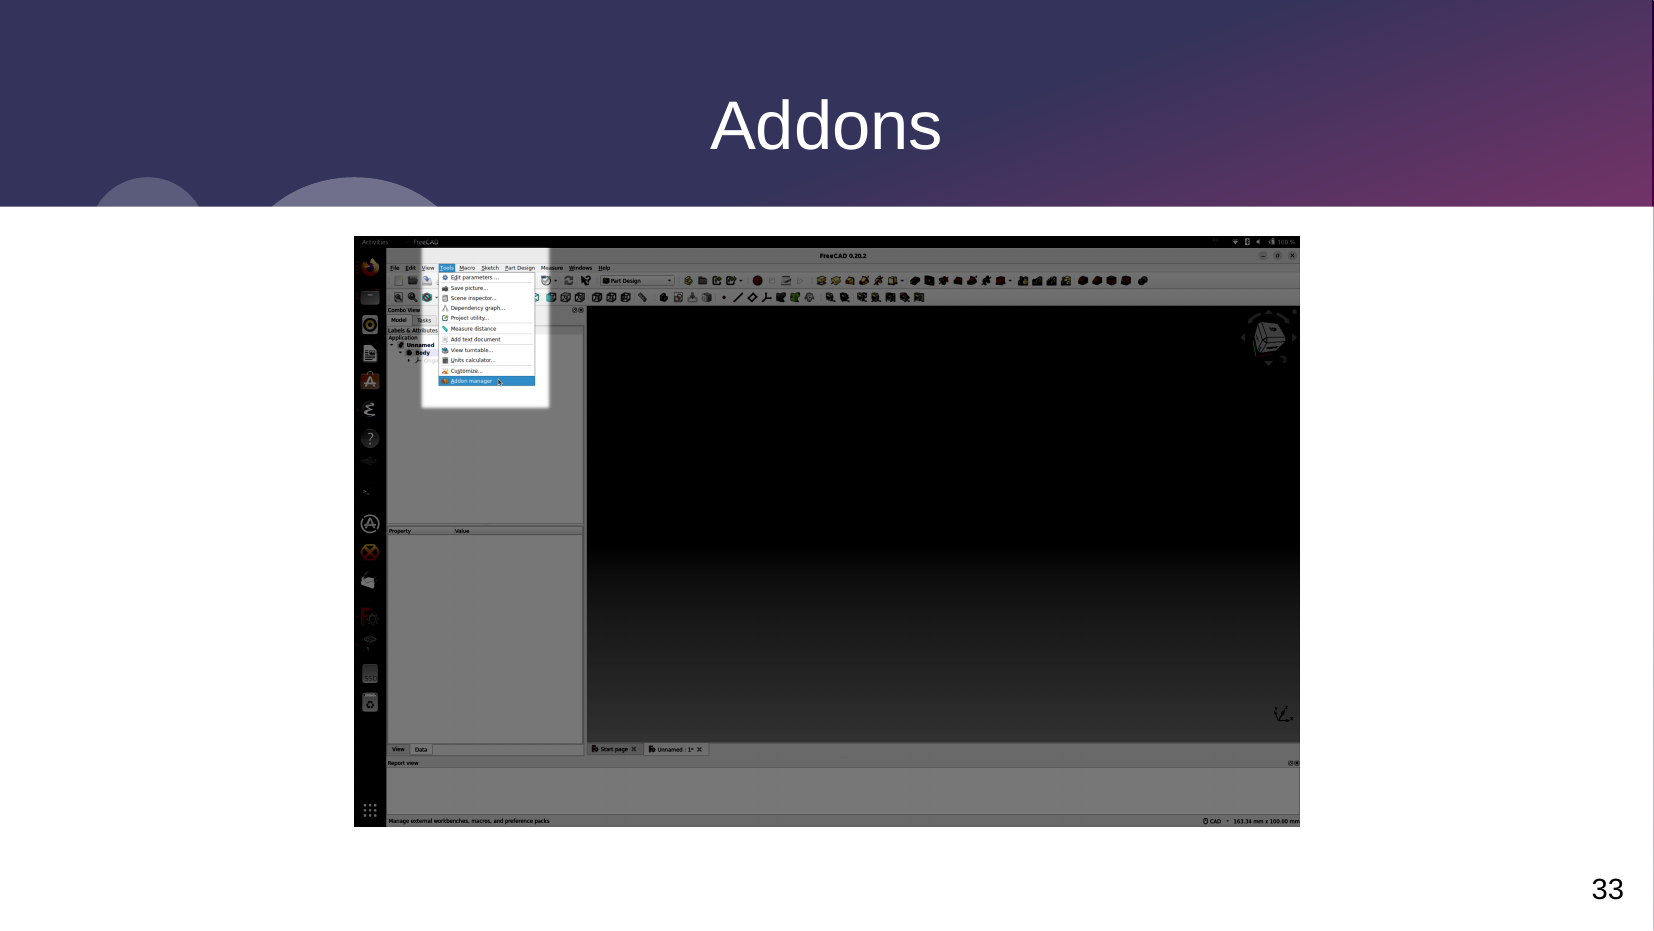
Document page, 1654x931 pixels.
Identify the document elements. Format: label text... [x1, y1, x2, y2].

picture [354, 236, 1300, 827]
title Addons [88, 44, 1565, 207]
